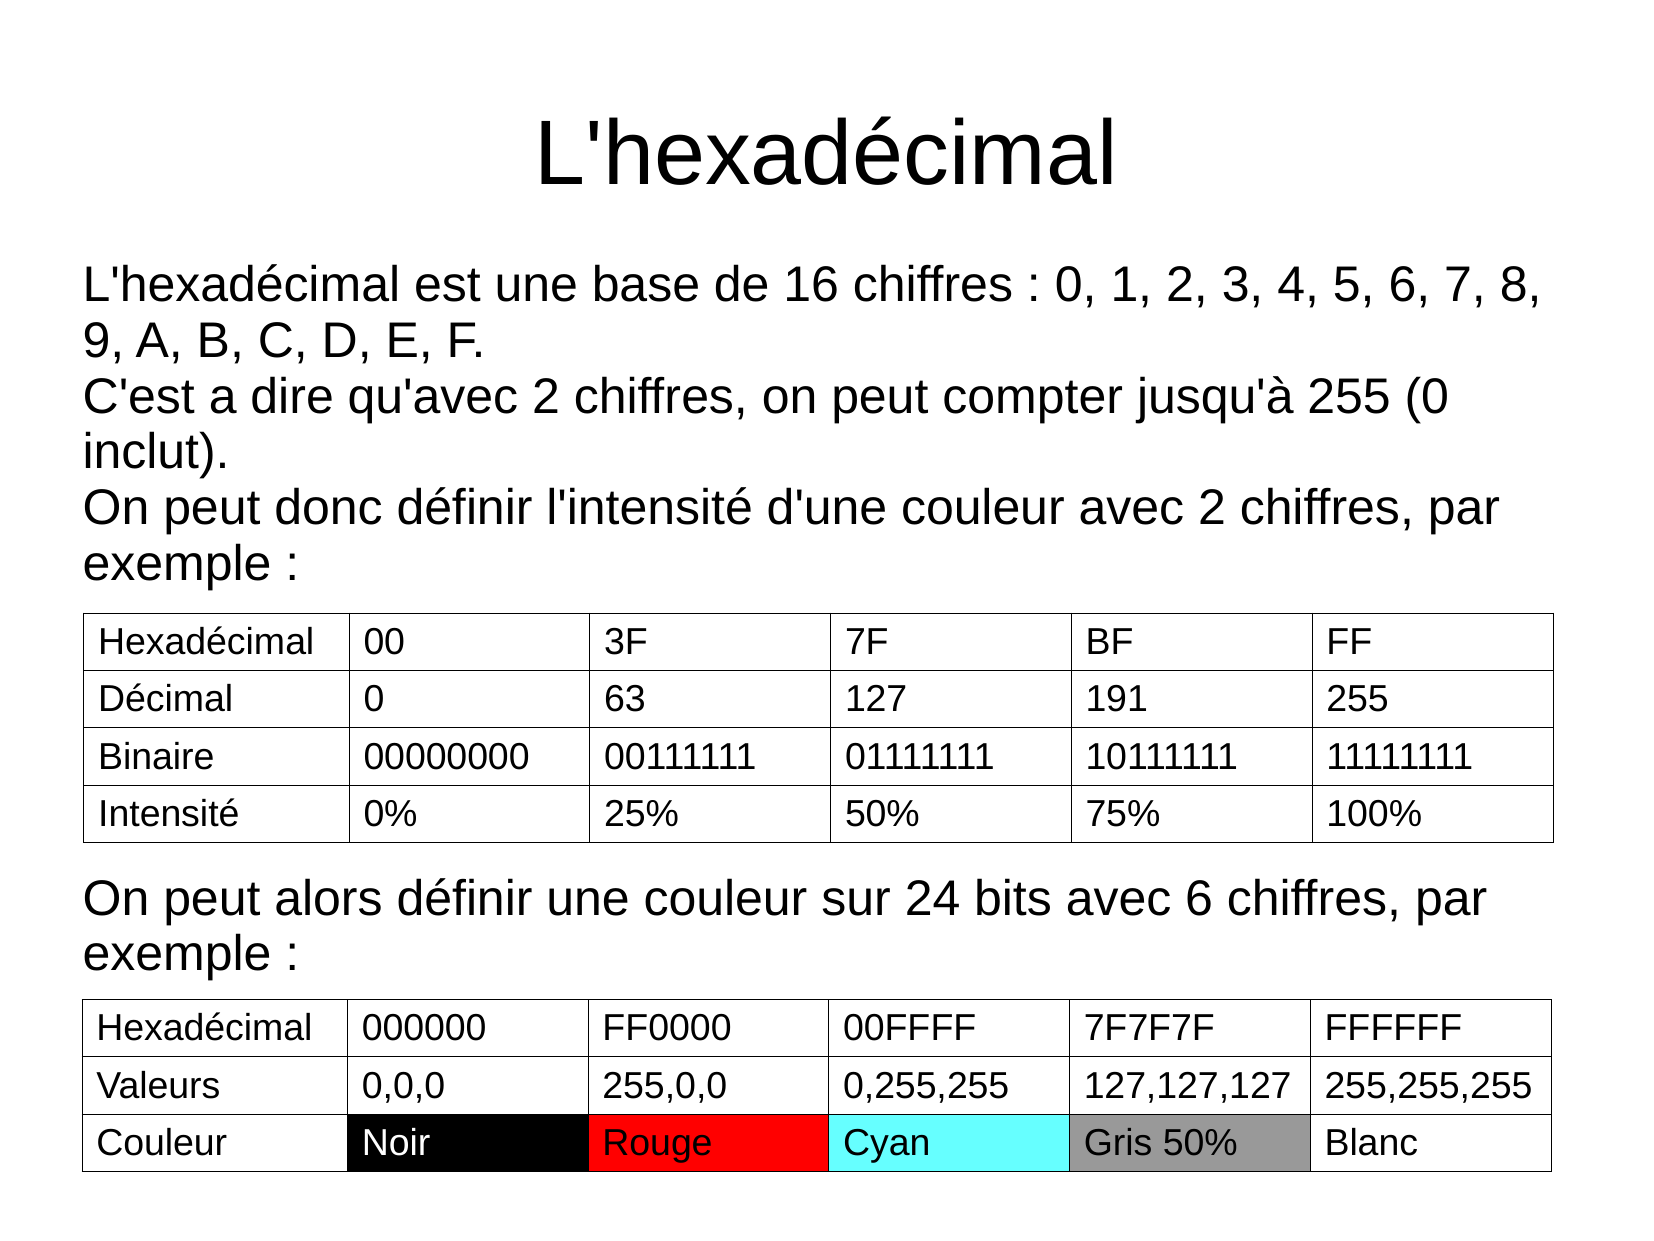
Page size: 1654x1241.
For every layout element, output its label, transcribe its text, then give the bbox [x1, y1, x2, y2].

table_header Hexadécimal [84, 614, 349, 670]
table_cell 255 [1313, 671, 1553, 727]
table_header 00 [350, 614, 589, 670]
table_cell Intensité [84, 786, 349, 842]
table_header 000000 [348, 1000, 588, 1056]
table_cell Couleur [83, 1115, 347, 1171]
table_cell 0% [350, 786, 589, 842]
table_cell Blanc [1311, 1115, 1551, 1171]
title L'hexadécimal [82, 49, 1571, 256]
table_header 7F [831, 614, 1071, 670]
table_cell 50% [831, 786, 1071, 842]
table_header 7F7F7F [1070, 1000, 1310, 1056]
table_cell 127,127,127 [1070, 1057, 1310, 1114]
table_cell Cyan [829, 1115, 1069, 1171]
table_cell Rouge [589, 1115, 828, 1171]
table_cell 00000000 [350, 728, 589, 785]
table_cell 255,255,255 [1311, 1057, 1551, 1114]
table_header FFFFFF [1311, 1000, 1551, 1056]
table_cell 255,0,0 [589, 1057, 828, 1114]
table_cell Gris 50% [1070, 1115, 1310, 1171]
table_cell 63 [590, 671, 830, 727]
table_cell 10111111 [1072, 728, 1312, 785]
table_cell 0,0,0 [348, 1057, 588, 1114]
table_header FF0000 [589, 1000, 828, 1056]
table_cell 191 [1072, 671, 1312, 727]
table_cell 00111111 [590, 728, 830, 785]
table_cell 100% [1313, 786, 1553, 842]
table_header Hexadécimal [83, 1000, 347, 1056]
table_cell 01111111 [831, 728, 1071, 785]
table_cell 127 [831, 671, 1071, 727]
table_header 3F [590, 614, 830, 670]
table_cell 25% [590, 786, 830, 842]
table_header FF [1313, 614, 1553, 670]
table_cell 11111111 [1313, 728, 1553, 785]
table_cell Valeurs [83, 1057, 347, 1114]
table_cell Noir [348, 1115, 588, 1171]
table_cell 0 [350, 671, 589, 727]
table_header 00FFFF [829, 1000, 1069, 1056]
table_cell Décimal [84, 671, 349, 727]
table_cell 0,255,255 [829, 1057, 1069, 1114]
table_cell 75% [1072, 786, 1312, 842]
table_header BF [1072, 614, 1312, 670]
table_cell Binaire [84, 728, 349, 785]
list L'hexadécimal est une base de 16 chiffres : 0, 1, 2, 3, 4, 5, 6, 7, 8, 9, A, B, C, D, E, F. C'est a dire qu'avec 2 chiffres, on peut compter jusqu'à 255 (0 inclut). On peut donc définir l'intensité d'une couleur avec 2 chiffres, par exemple : On peut alors définir une couleur sur 24 bits avec 6 chiffres, par exemple : [82, 256, 1571, 1101]
